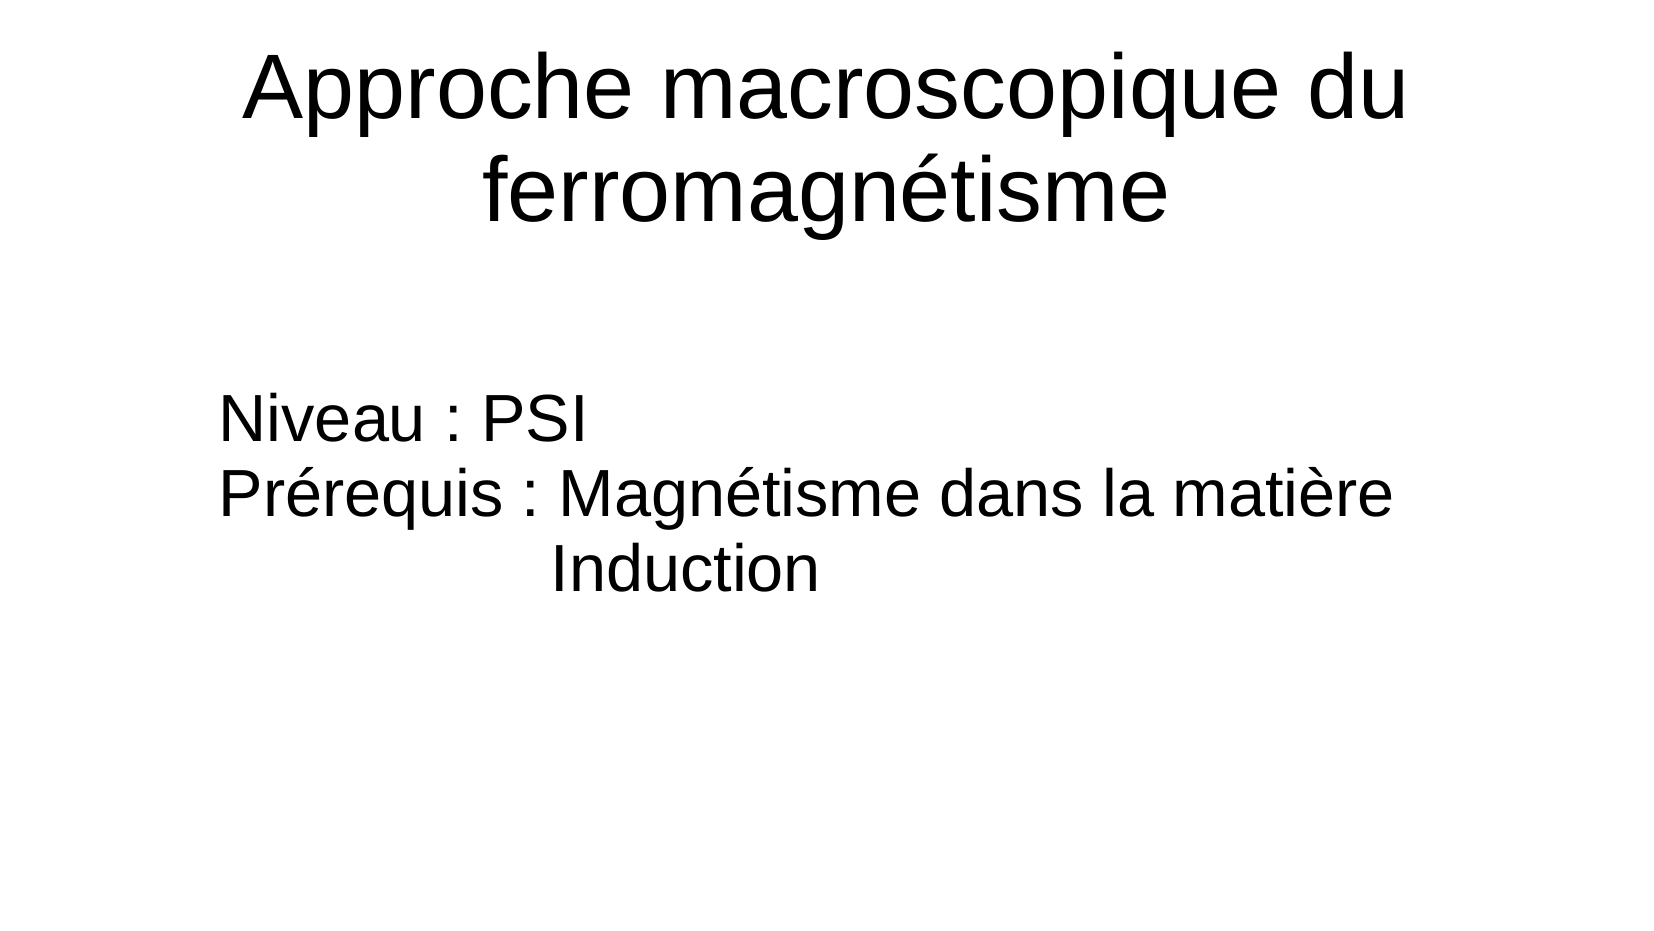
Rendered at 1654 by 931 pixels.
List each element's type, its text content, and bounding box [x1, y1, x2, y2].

subtitle Niveau : PSI Prérequis : Magnétisme dans la matière Induction [218, 223, 1436, 763]
title Approche macroscopique du ferromagnétisme [82, 35, 1571, 241]
